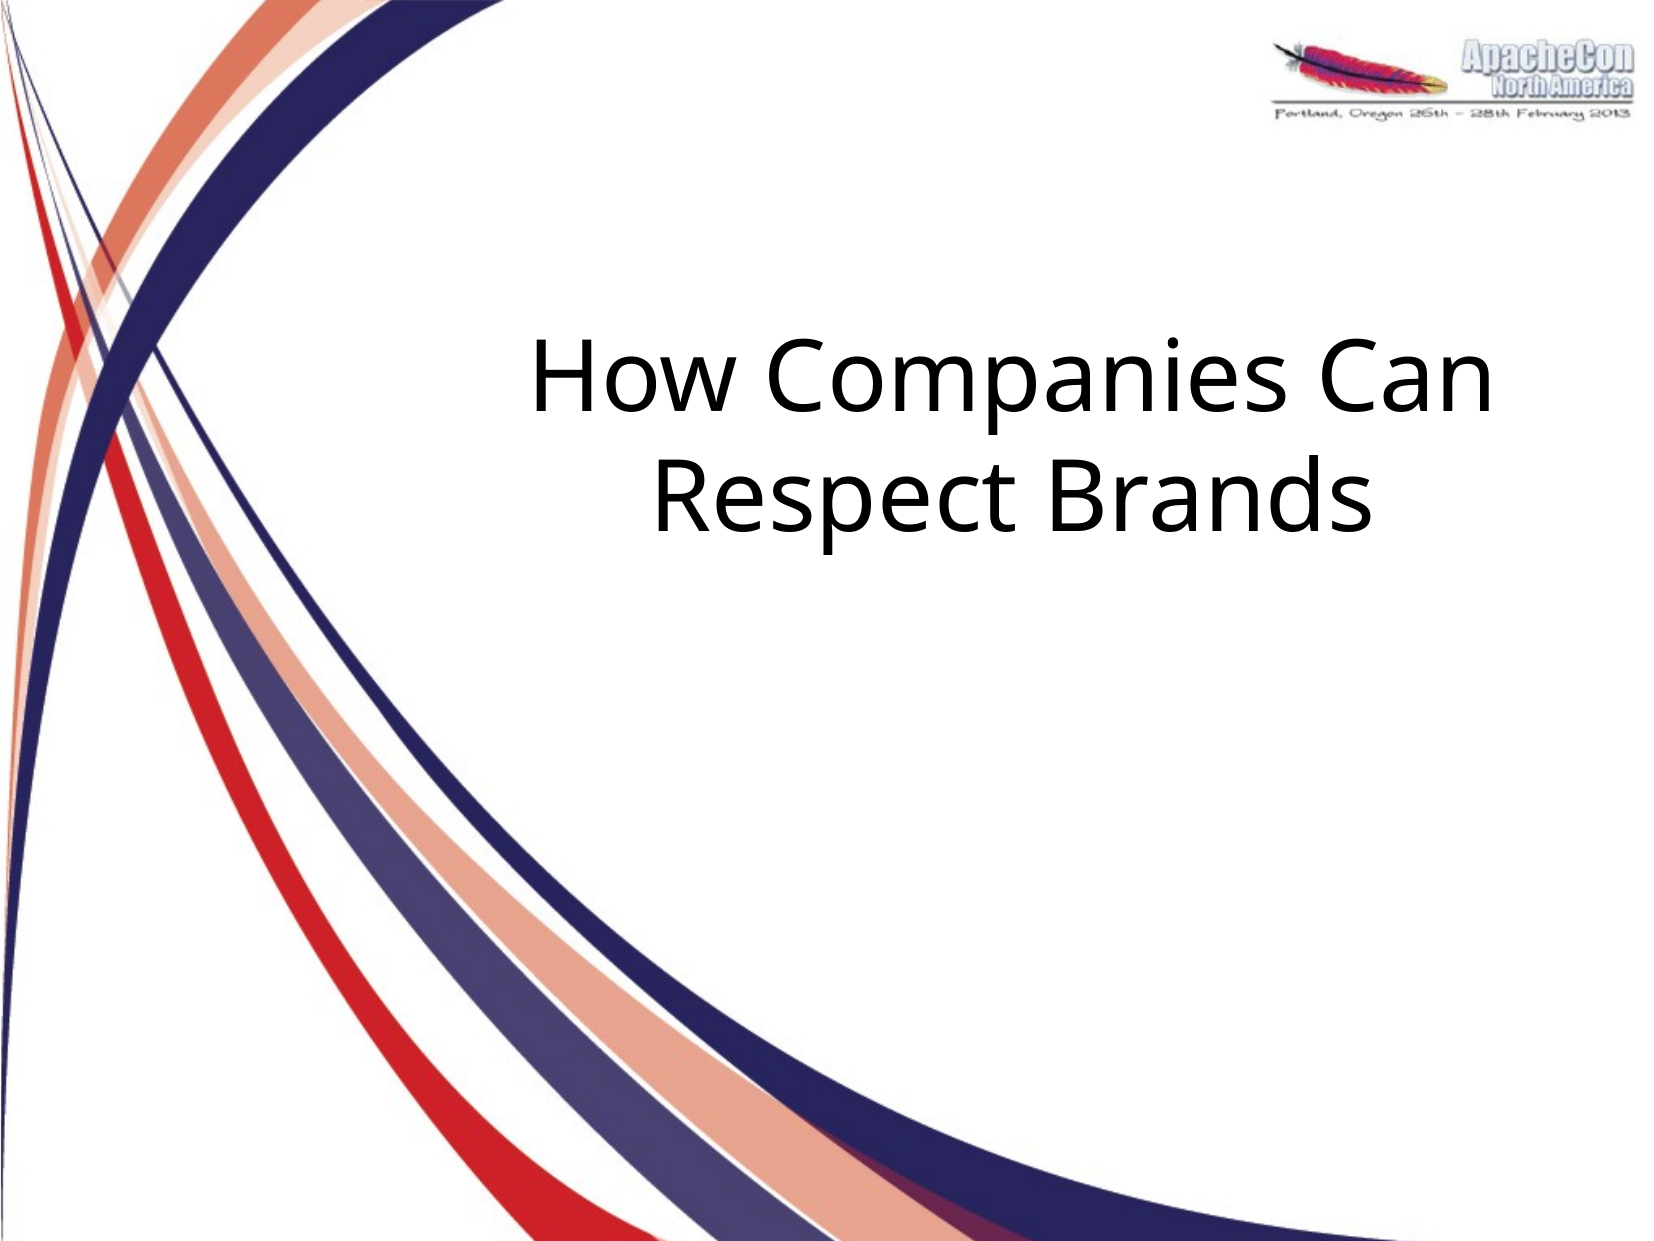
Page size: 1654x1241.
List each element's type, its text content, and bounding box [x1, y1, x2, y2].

title How Companies Can Respect Brands [487, 300, 1538, 563]
picture [0, 0, 1654, 1241]
